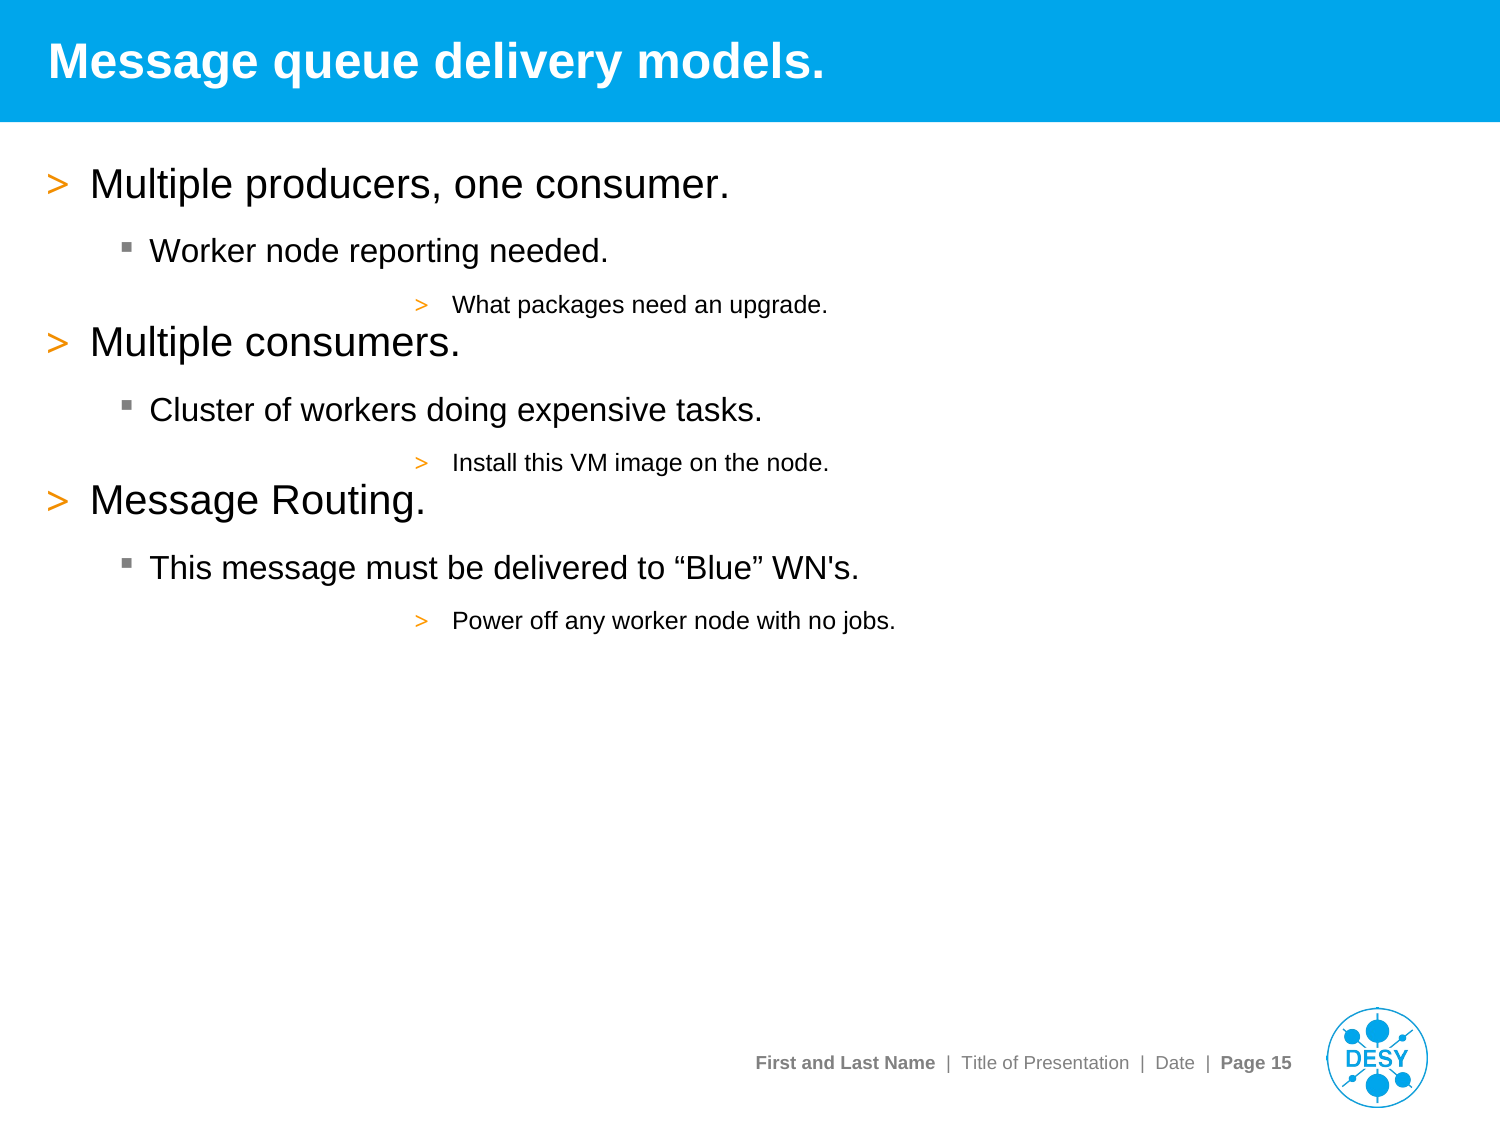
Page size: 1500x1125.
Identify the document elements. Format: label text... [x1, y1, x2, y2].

list Multiple producers, one consumer. Worker node reporting needed. What packages need an upgrade. Multiple consumers. Cluster of workers doing expensive tasks. Install this VM image on the node. Message Routing. This message must be delivered to “Blue” WN's. Power off any worker node with no jobs. [46, 160, 1444, 889]
picture [1326, 1007, 1428, 1108]
title Message queue delivery models. [47, 24, 1446, 99]
